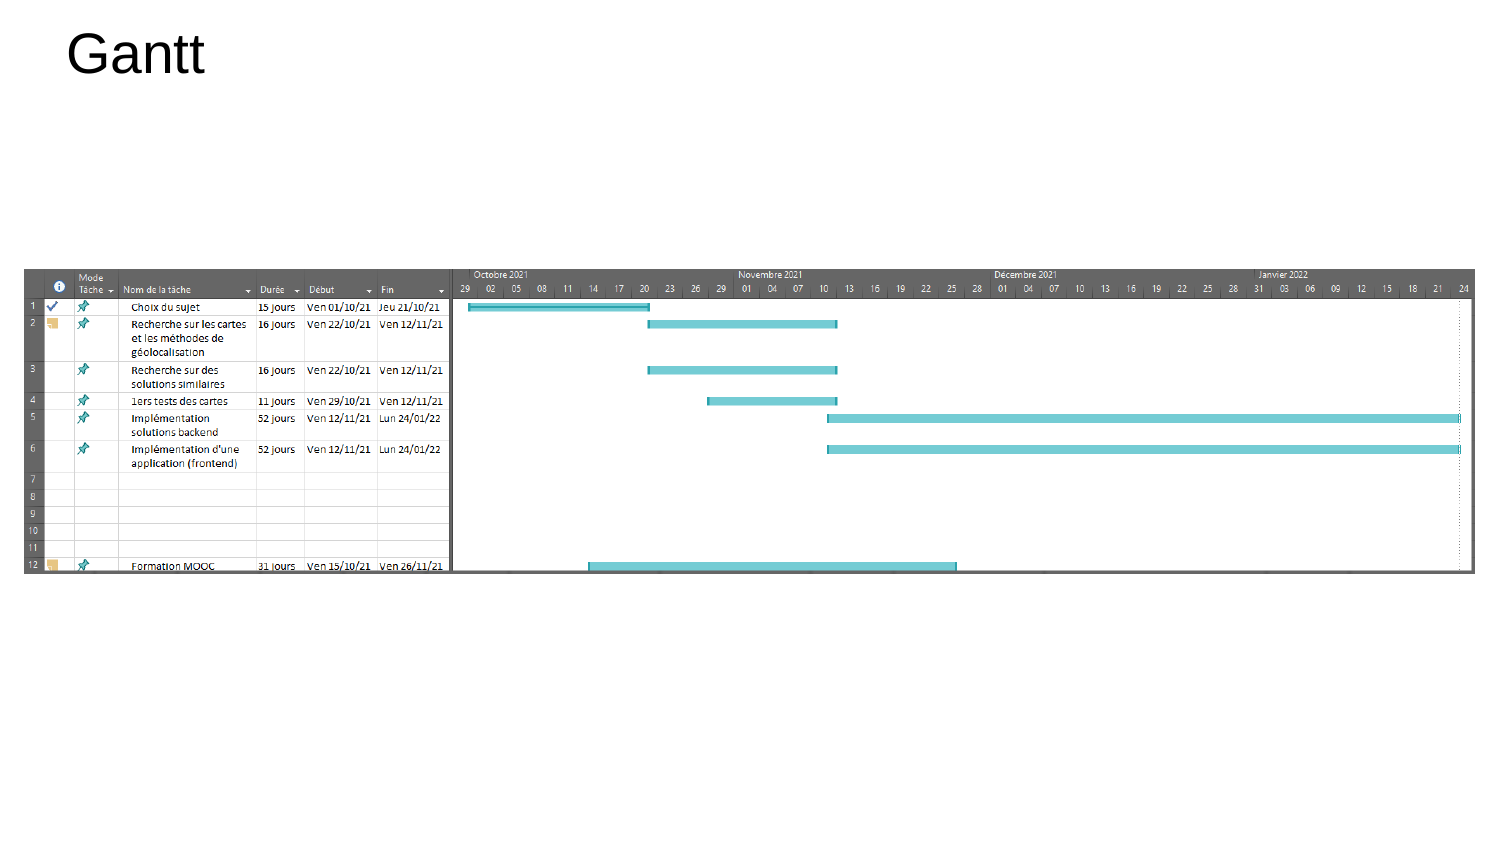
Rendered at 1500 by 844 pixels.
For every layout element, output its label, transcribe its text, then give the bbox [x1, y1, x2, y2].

picture [24, 269, 1475, 574]
title Gantt [51, 6, 1449, 101]
